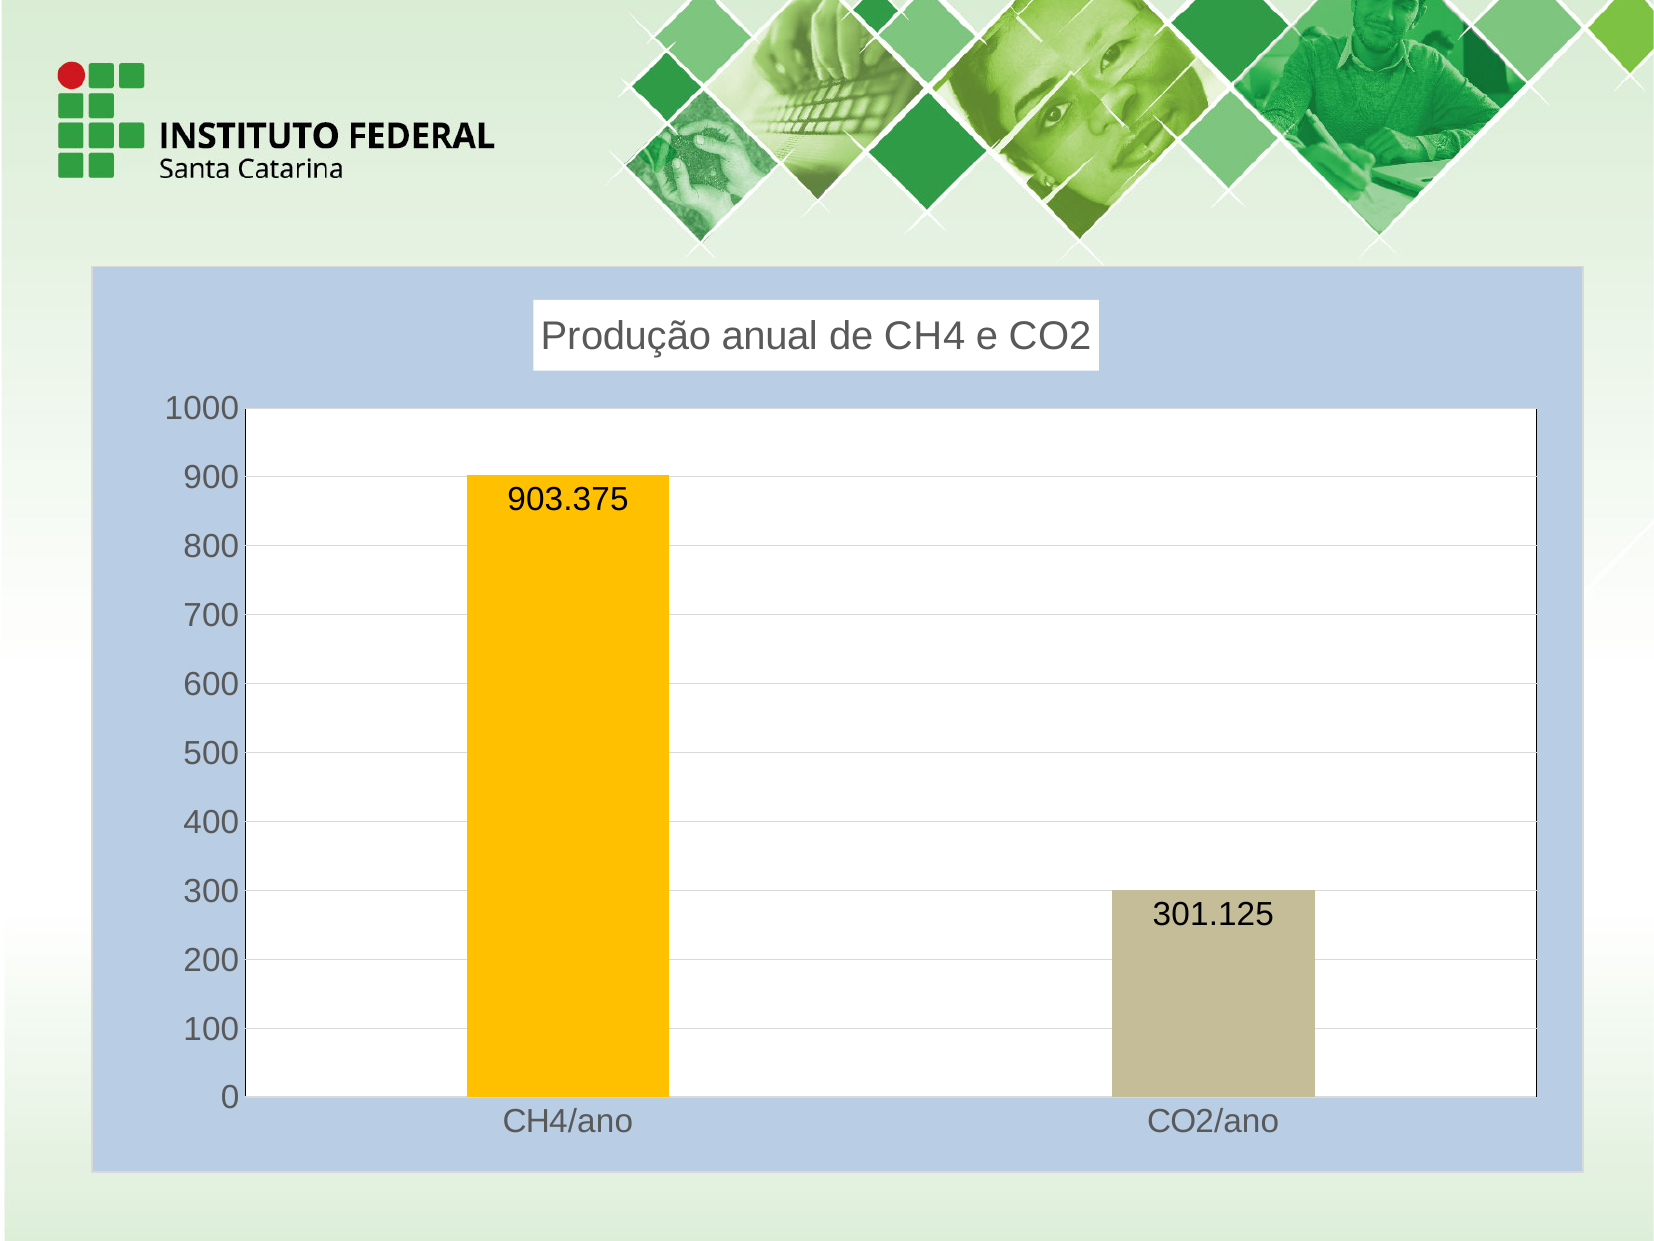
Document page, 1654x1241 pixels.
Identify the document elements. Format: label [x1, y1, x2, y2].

picture [1, 0, 1654, 1241]
chart [91, 265, 1584, 1173]
